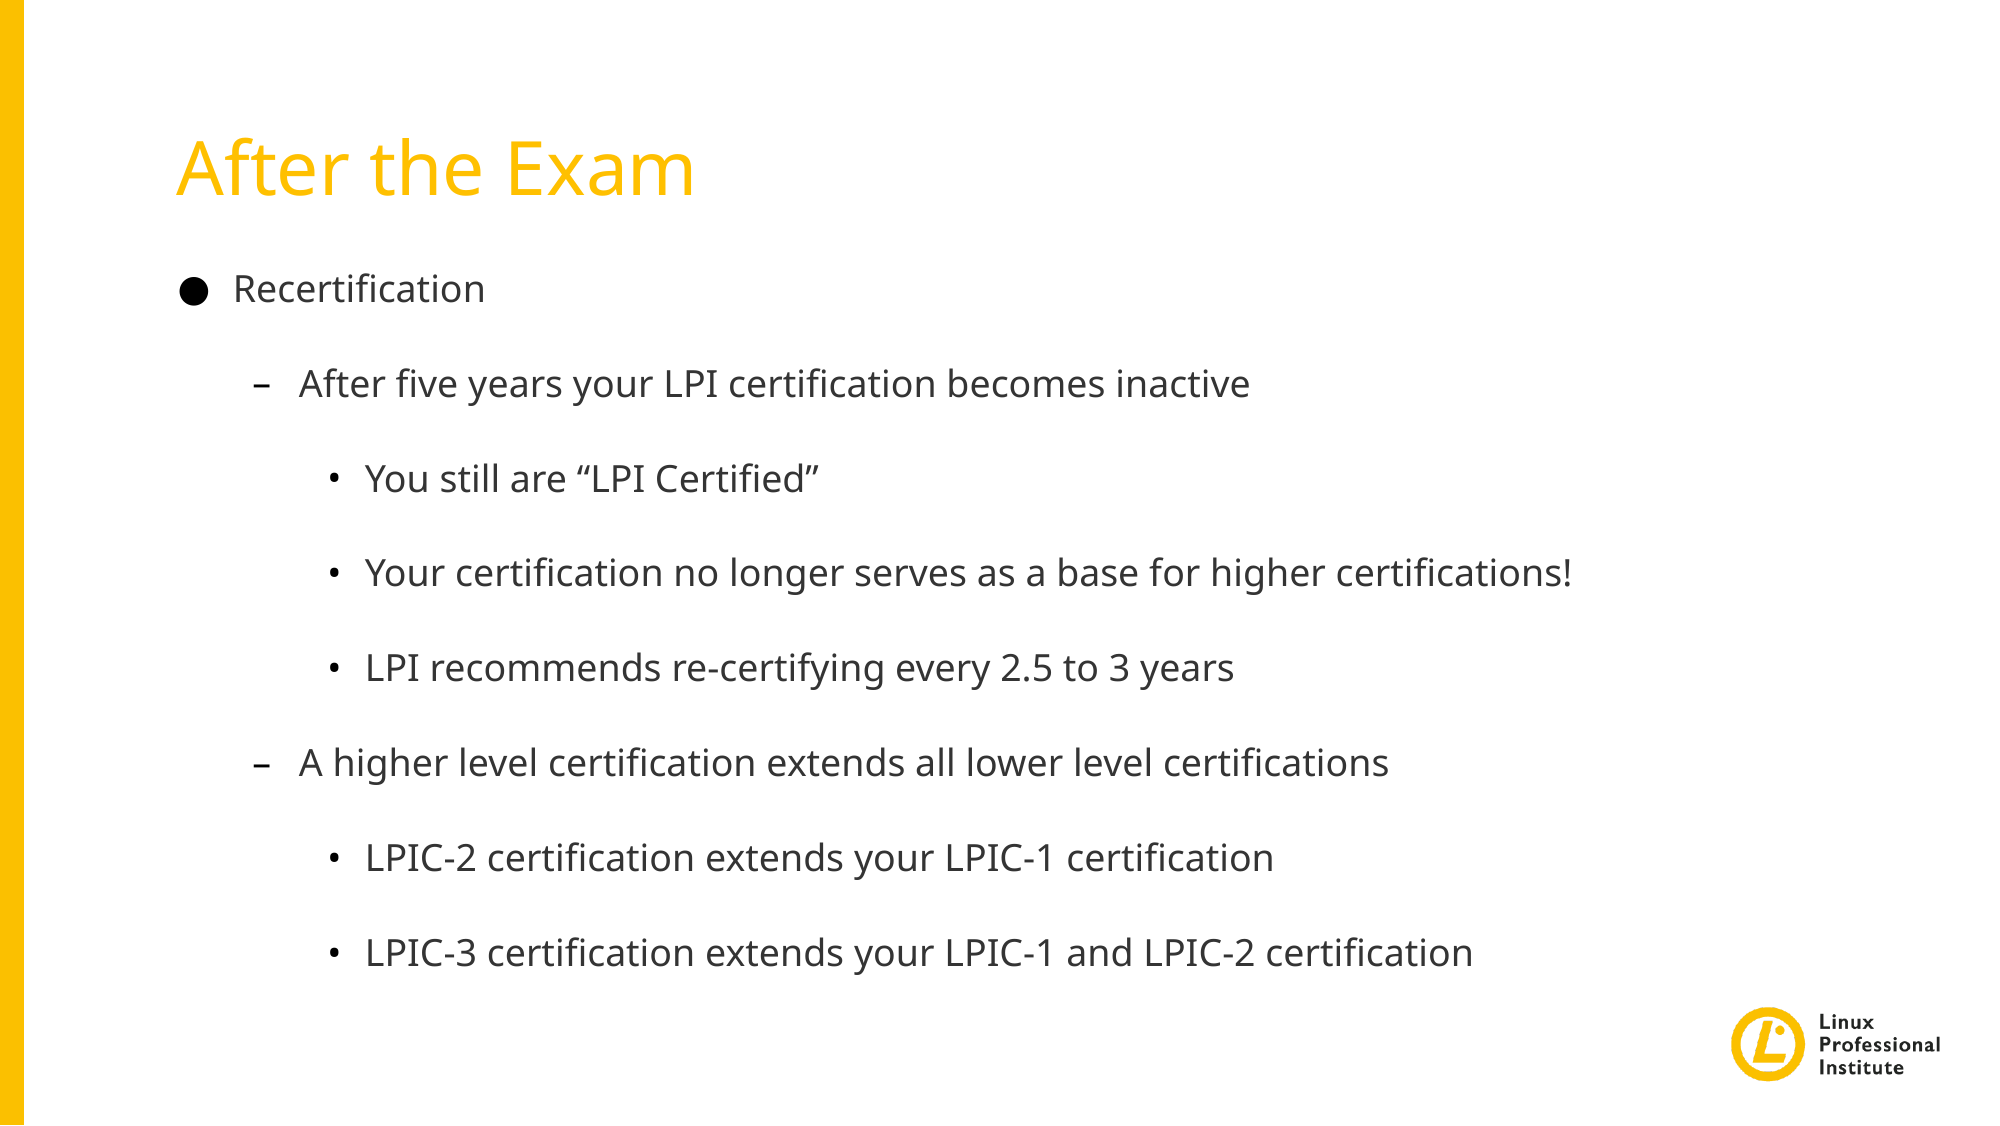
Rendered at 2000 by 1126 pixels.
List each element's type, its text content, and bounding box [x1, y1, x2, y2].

picture [1701, 987, 1969, 1101]
text_box Recertification After five years your LPI certification becomes inactive You still are “LPI Certified” Your certification no longer serves as a base for higher certifications! LPI recommends re-certifying every 2.5 to 3 years A higher level certification extends all lower level certifications LPIC-2 certification extends your LPIC-1 certification LPIC-3 certification extends your LPIC-1 and LPIC-2 certification [162, 257, 1902, 1004]
text_box [0, 0, 24, 1125]
text_box After the Exam [161, 99, 1886, 261]
